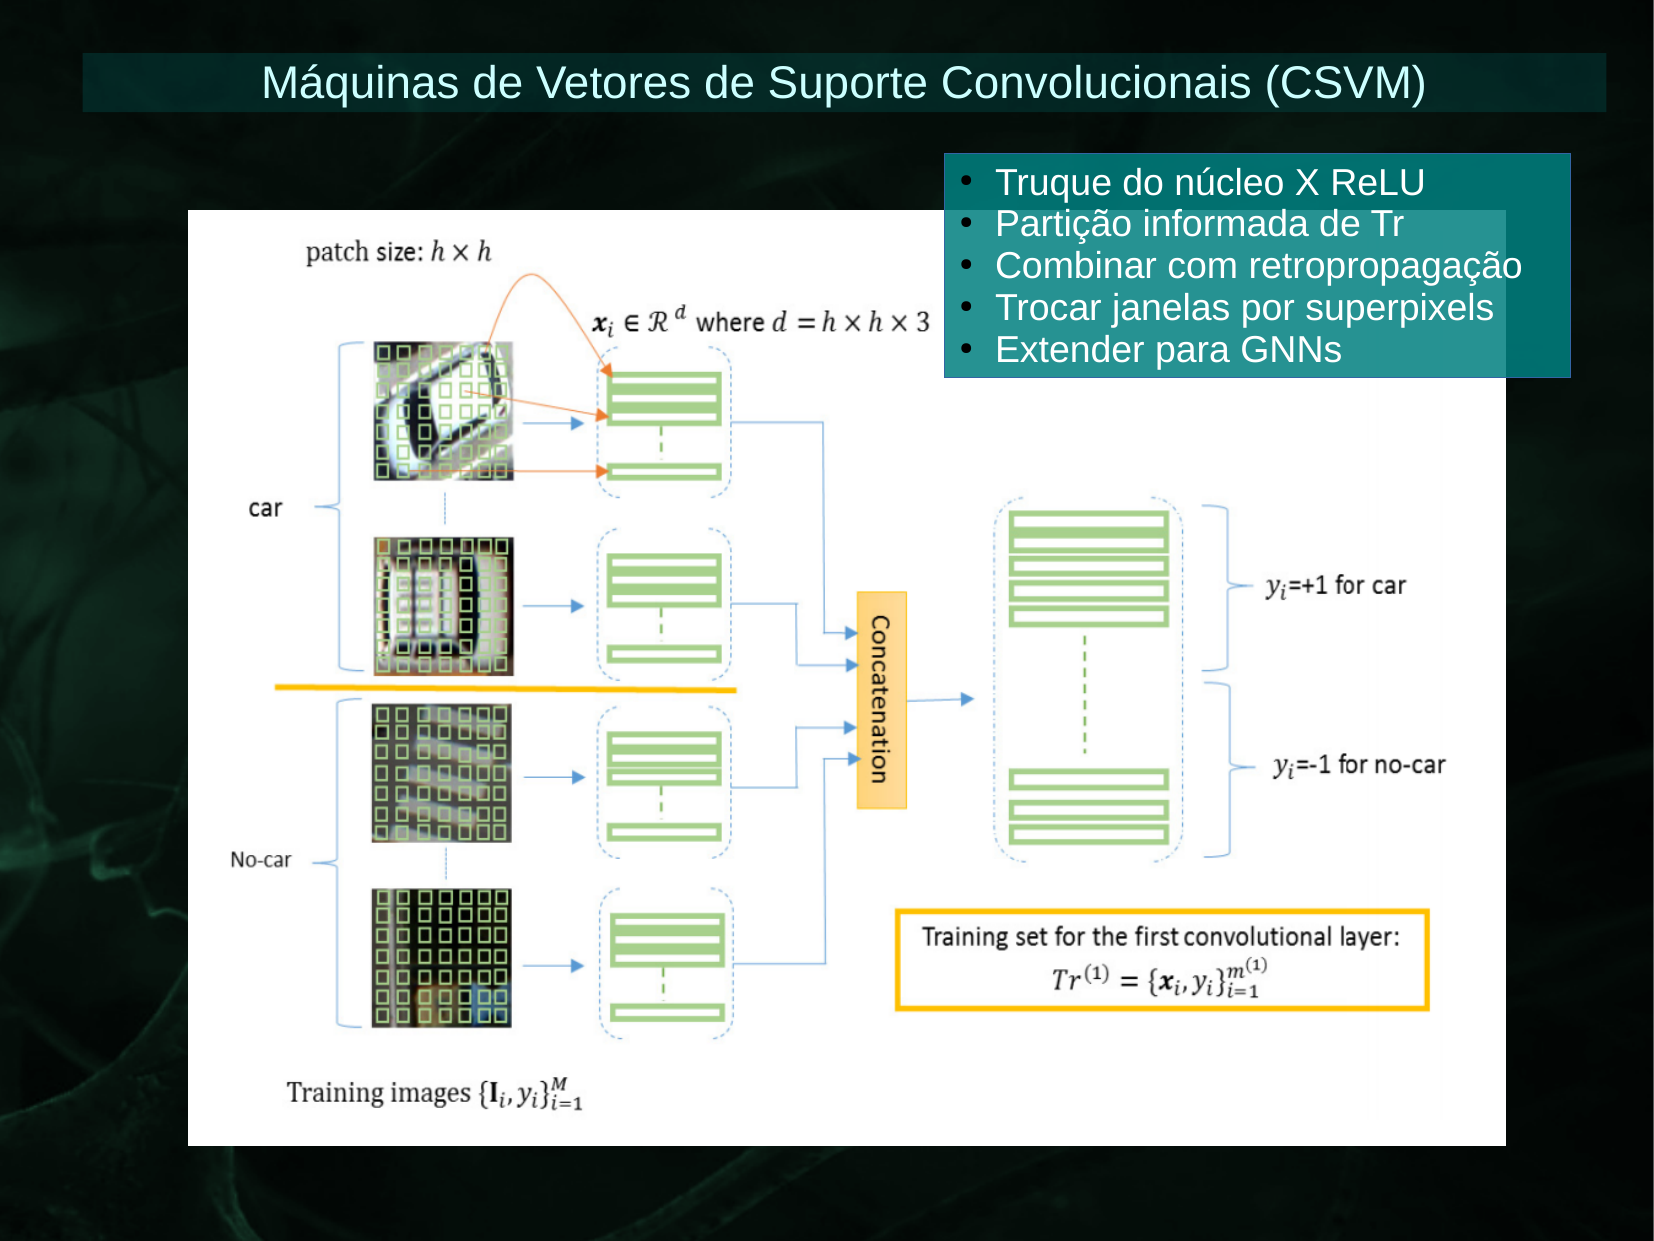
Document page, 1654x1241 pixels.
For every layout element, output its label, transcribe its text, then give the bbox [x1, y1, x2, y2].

text_box Truque do núcleo X ReLU Partição informada de Tr Combinar com retropropagação Trocar janelas por superpixels Extender para GNNs [944, 153, 1571, 378]
picture [0, 0, 1654, 1241]
text_box Máquinas de Vetores de Suporte Convolucionais (CSVM) [82, 53, 1607, 113]
